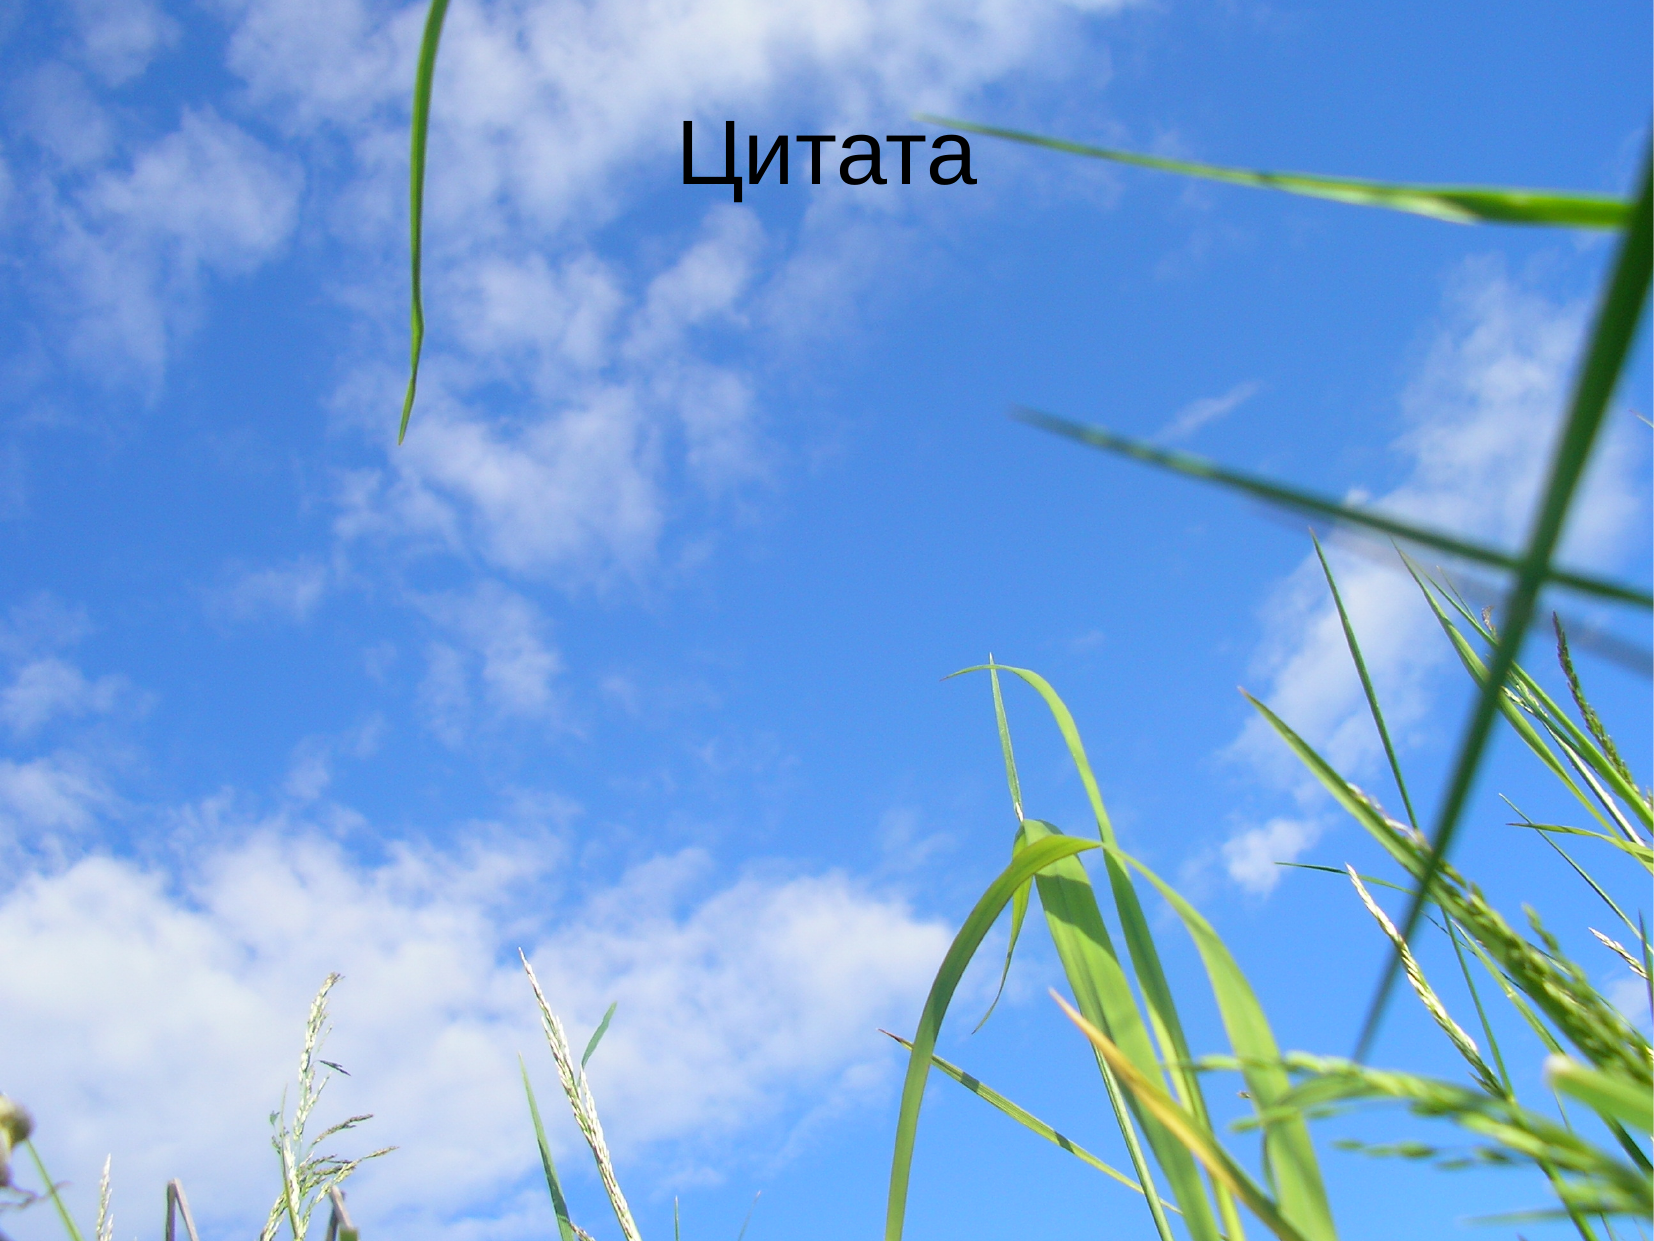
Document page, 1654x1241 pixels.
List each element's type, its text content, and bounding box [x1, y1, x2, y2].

title Цитата [82, 56, 1571, 250]
picture [0, 0, 1654, 1241]
